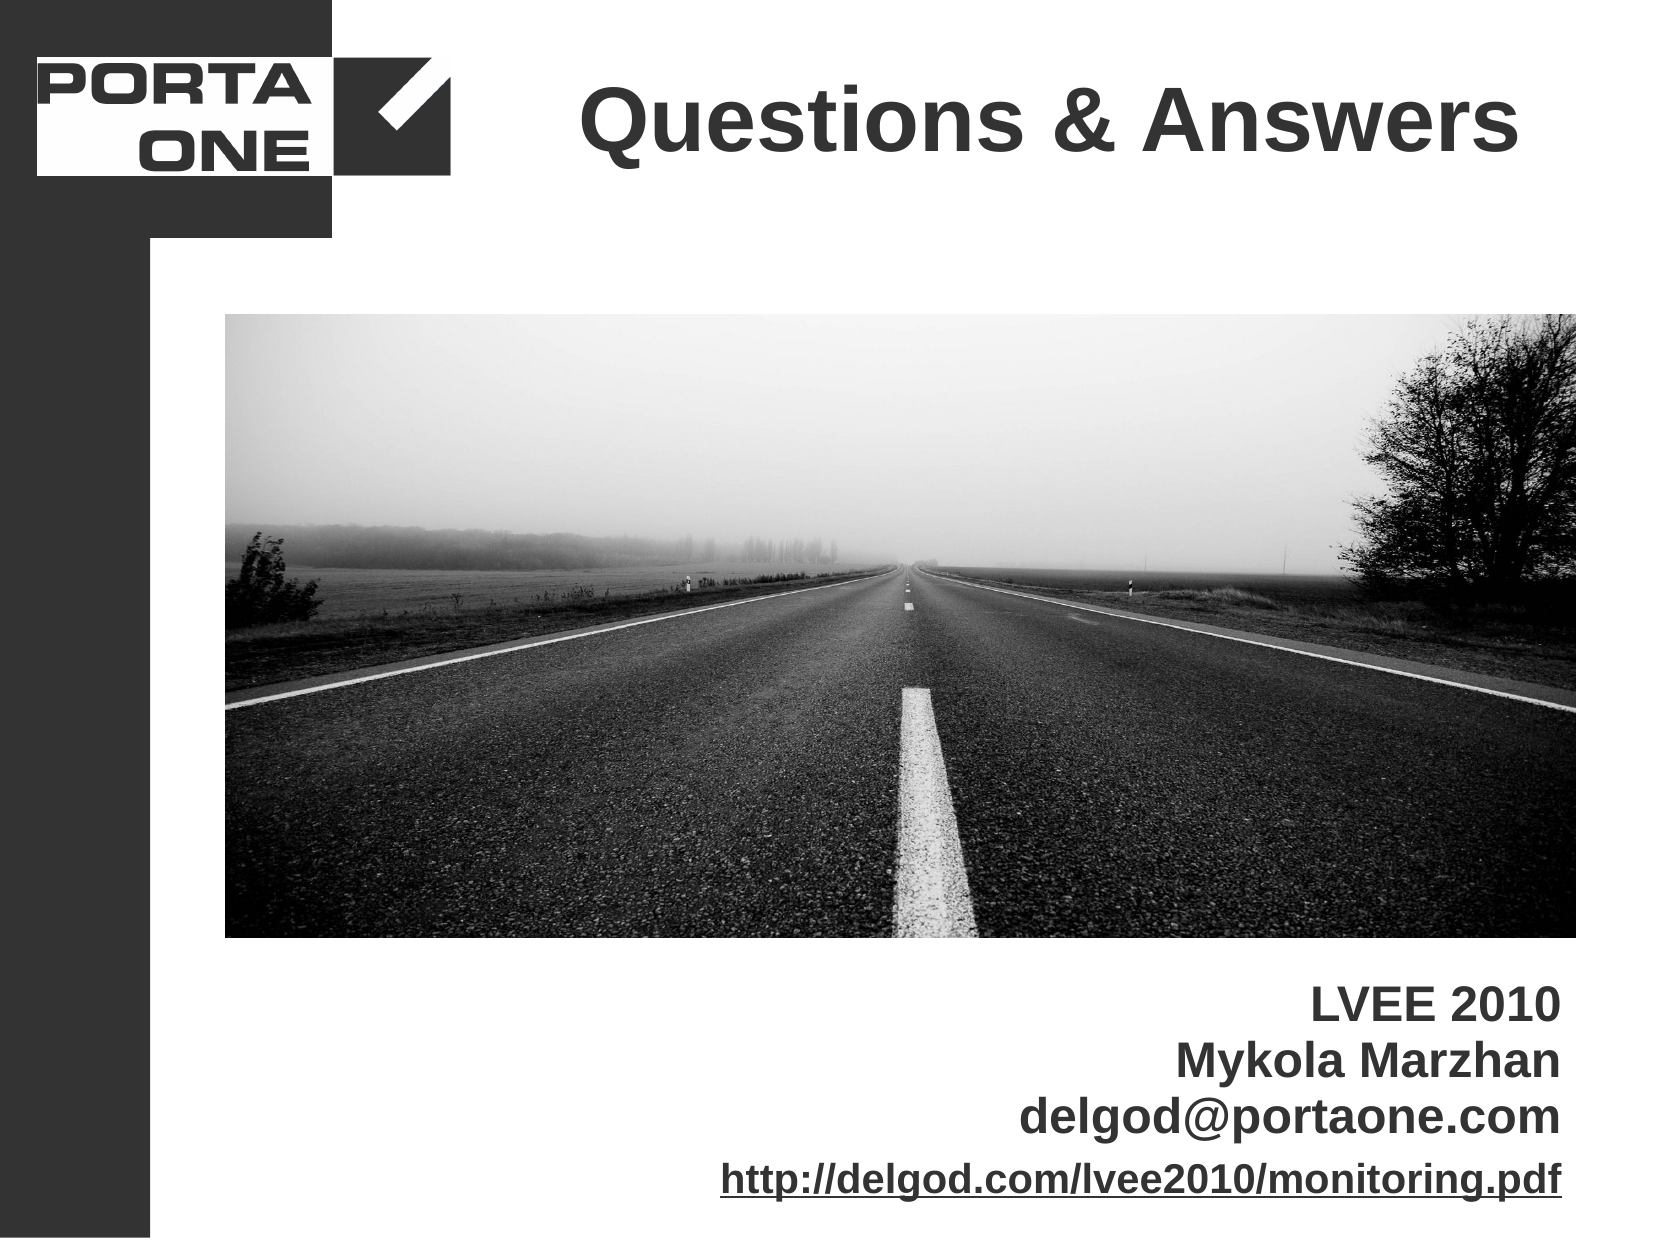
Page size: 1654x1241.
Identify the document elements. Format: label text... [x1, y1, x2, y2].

picture [37, 57, 449, 176]
title Questions & Answers [449, 0, 1653, 239]
picture [225, 314, 1576, 938]
text_box LVEE 2010 Mykola Marzhan delgod@portaone.com http://delgod.com/lvee2010/monitoring.pdf [705, 969, 1576, 1210]
text_box [0, 0, 332, 1238]
